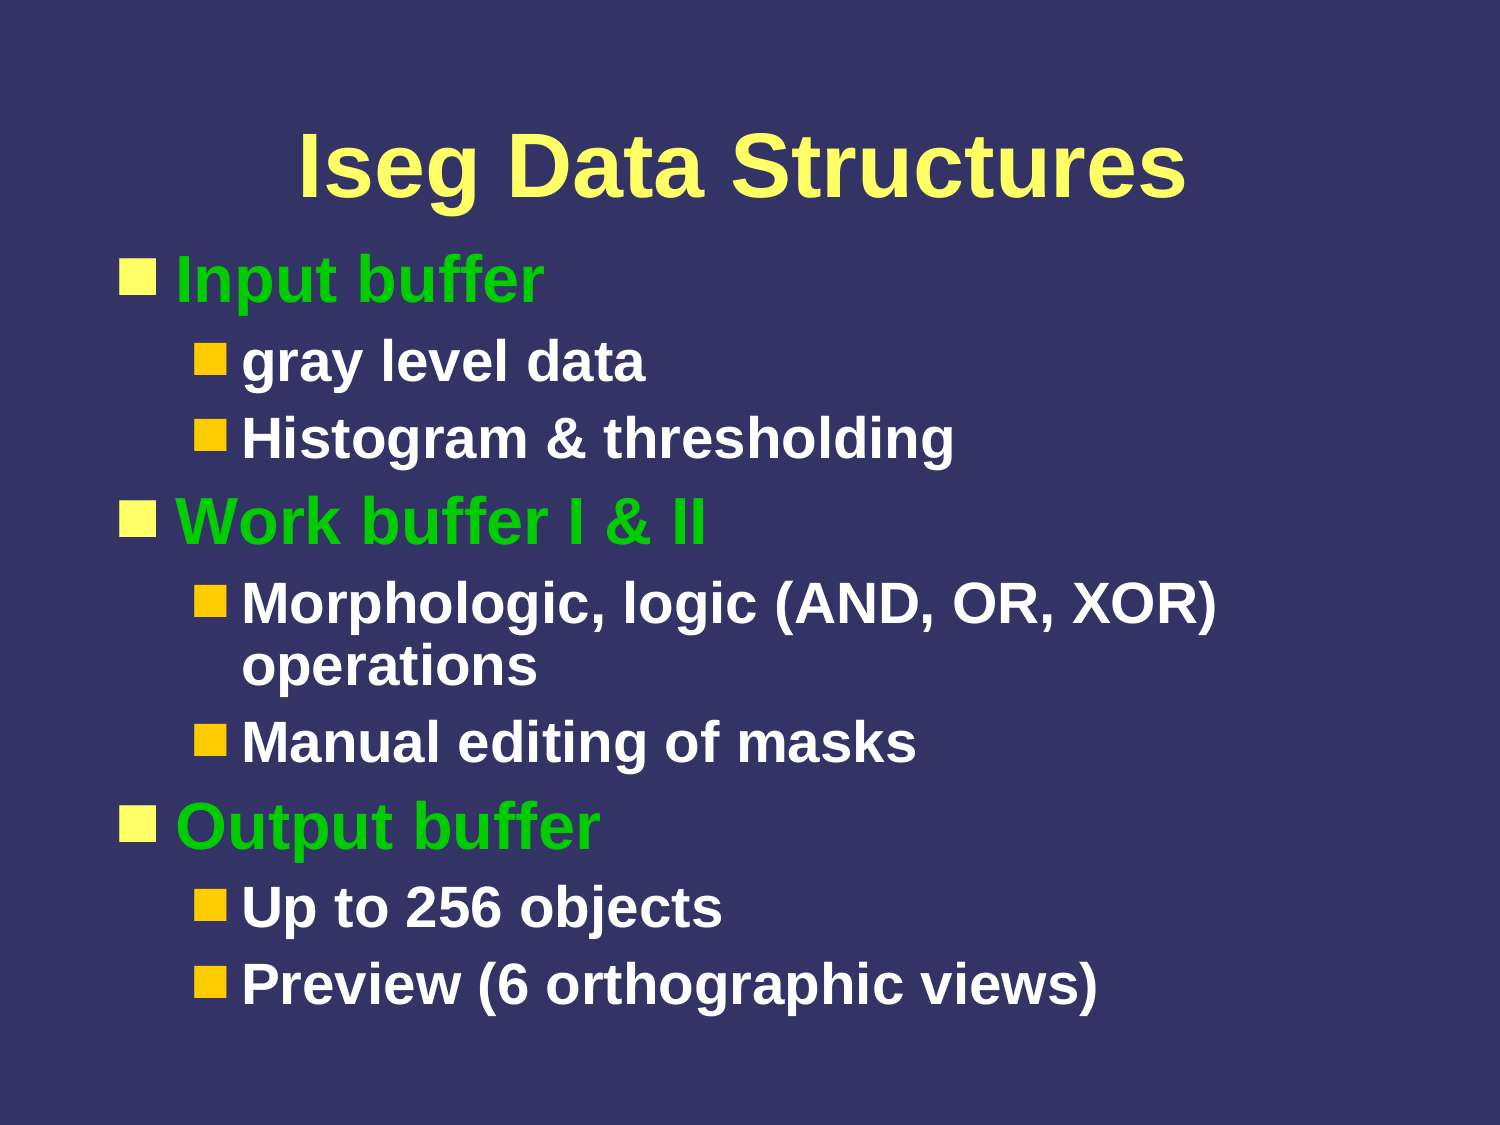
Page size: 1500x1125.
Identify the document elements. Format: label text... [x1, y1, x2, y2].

title Iseg Data Structures [99, 37, 1388, 225]
list Input buffer gray level data Histogram & thresholding Work buffer I & II Morphologic, logic (AND, OR, XOR) operations Manual editing of masks Output buffer Up to 256 objects Preview (6 orthographic views) [104, 237, 1392, 1067]
